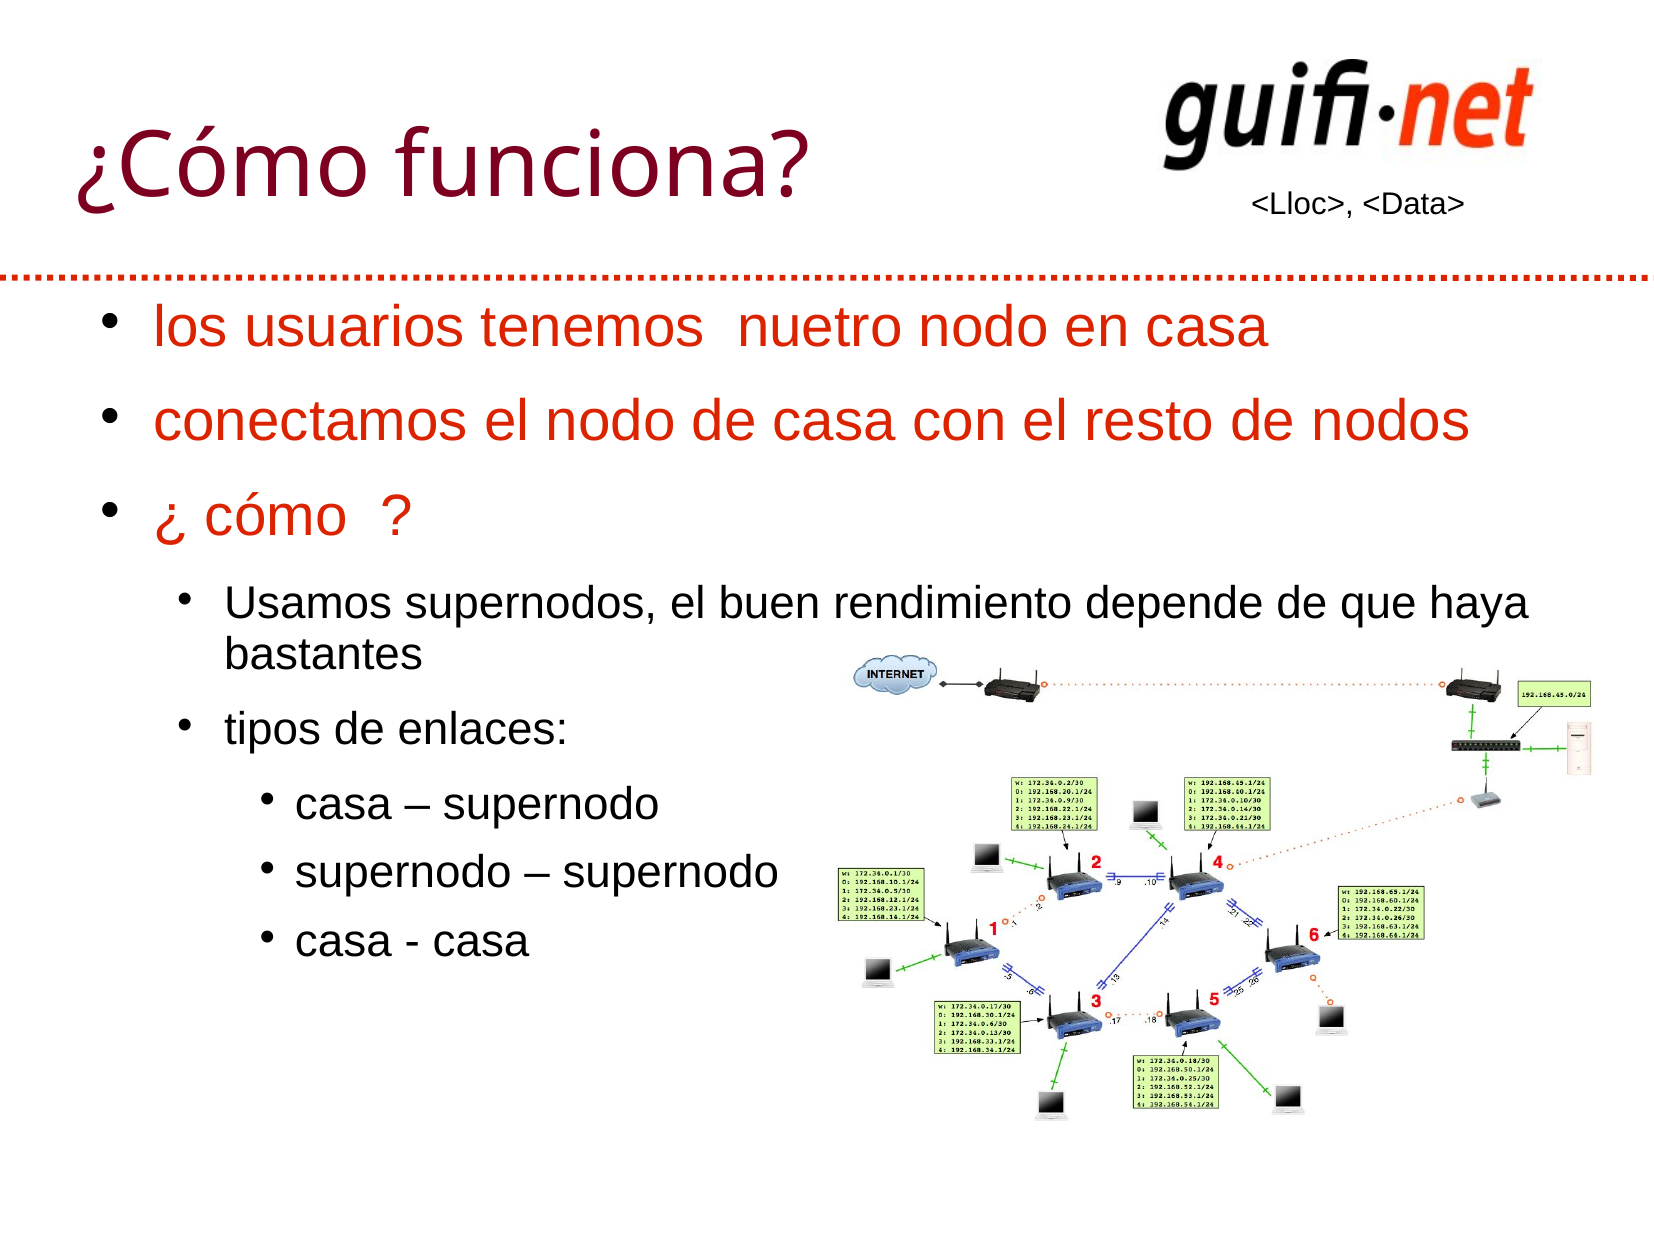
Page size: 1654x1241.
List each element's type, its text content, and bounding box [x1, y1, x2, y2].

picture [1157, 59, 1542, 172]
list los usuarios tenemos nuetro nodo en casa conectamos el nodo de casa con el resto de nodos ¿ cómo ? Usamos supernodos, el buen rendimiento depende de que haya bastantes tipos de enlaces: casa – supernodo supernodo – supernodo casa - casa [82, 290, 1571, 1109]
picture [833, 649, 1595, 1123]
title ¿Cómo funciona? [76, 66, 1093, 259]
